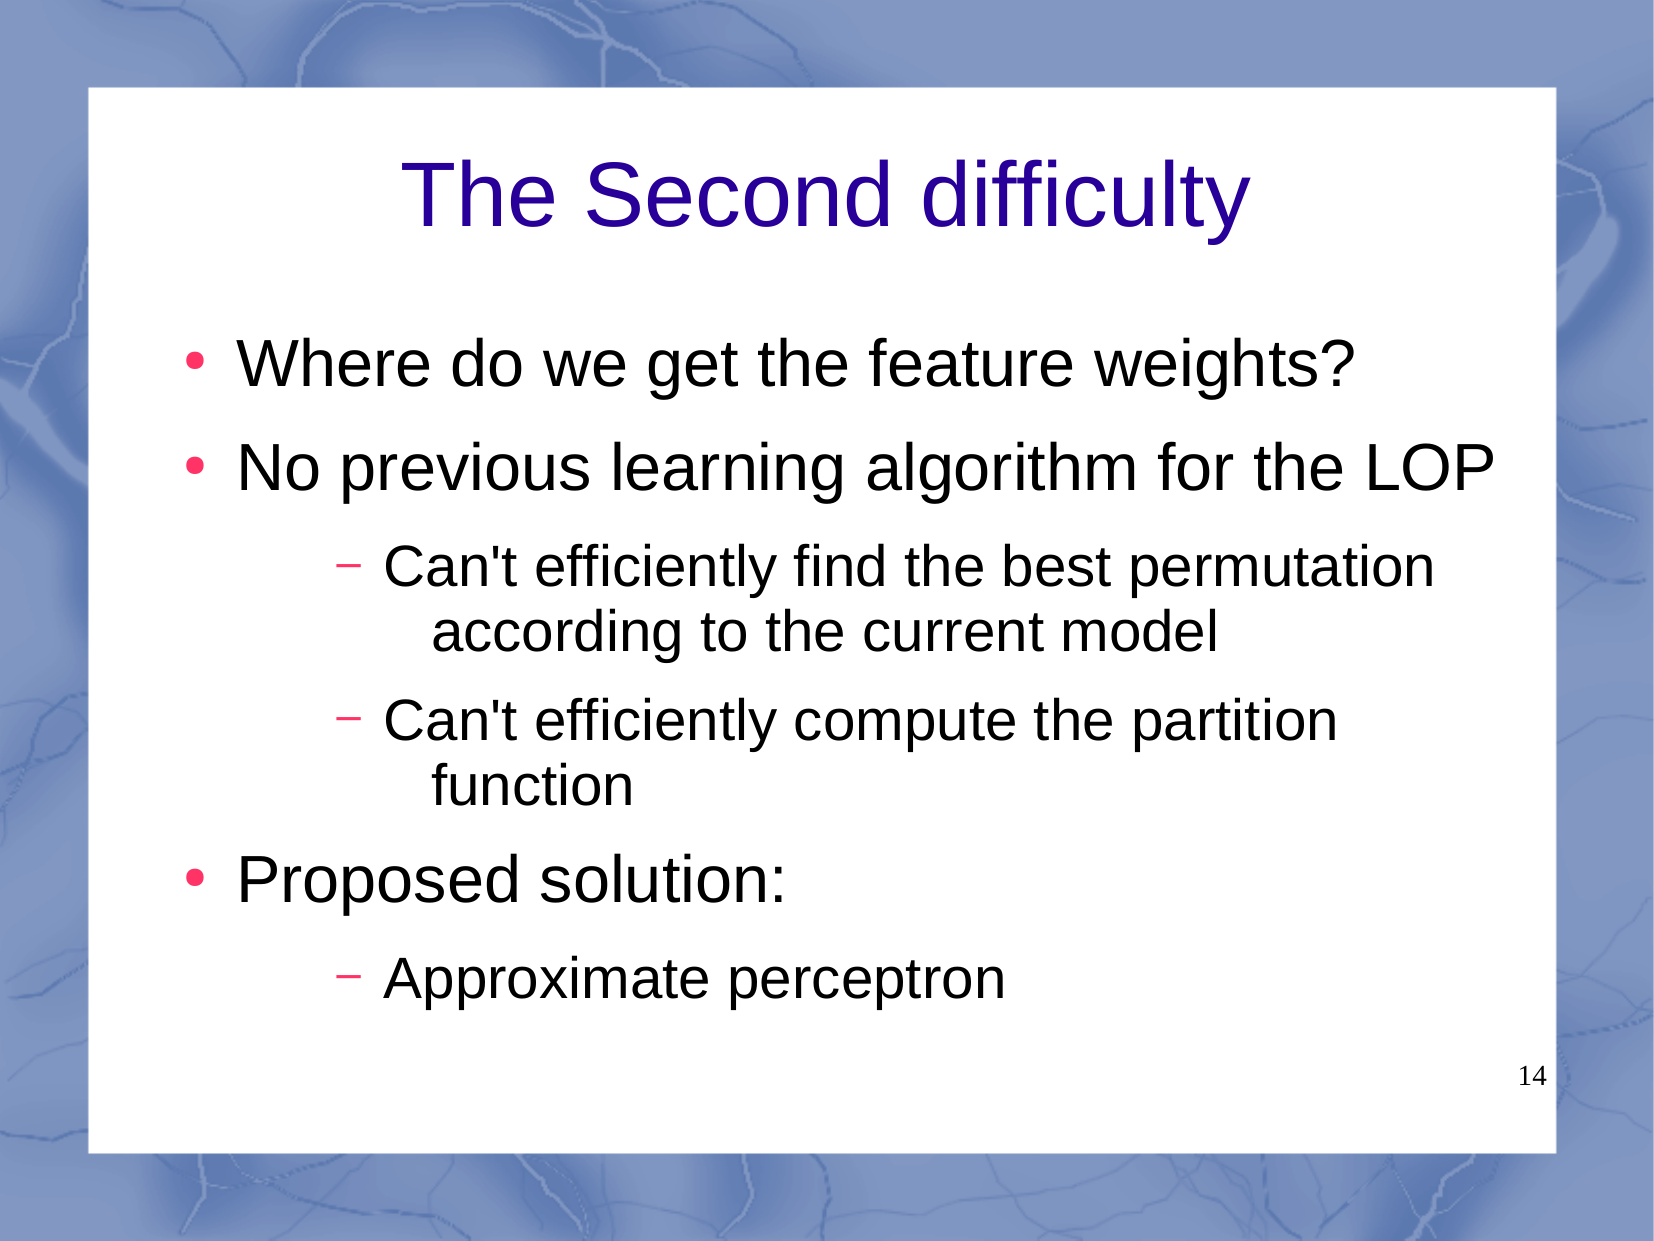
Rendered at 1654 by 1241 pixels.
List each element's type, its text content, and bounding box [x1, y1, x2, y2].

title The Second difficulty [118, 98, 1536, 291]
list Where do we get the feature weights? No previous learning algorithm for the LOP Can't efficiently find the best permutation according to the current model Can't efficiently compute the partition function Proposed solution: Approximate perceptron [147, 325, 1506, 1011]
picture [0, 0, 1654, 1241]
